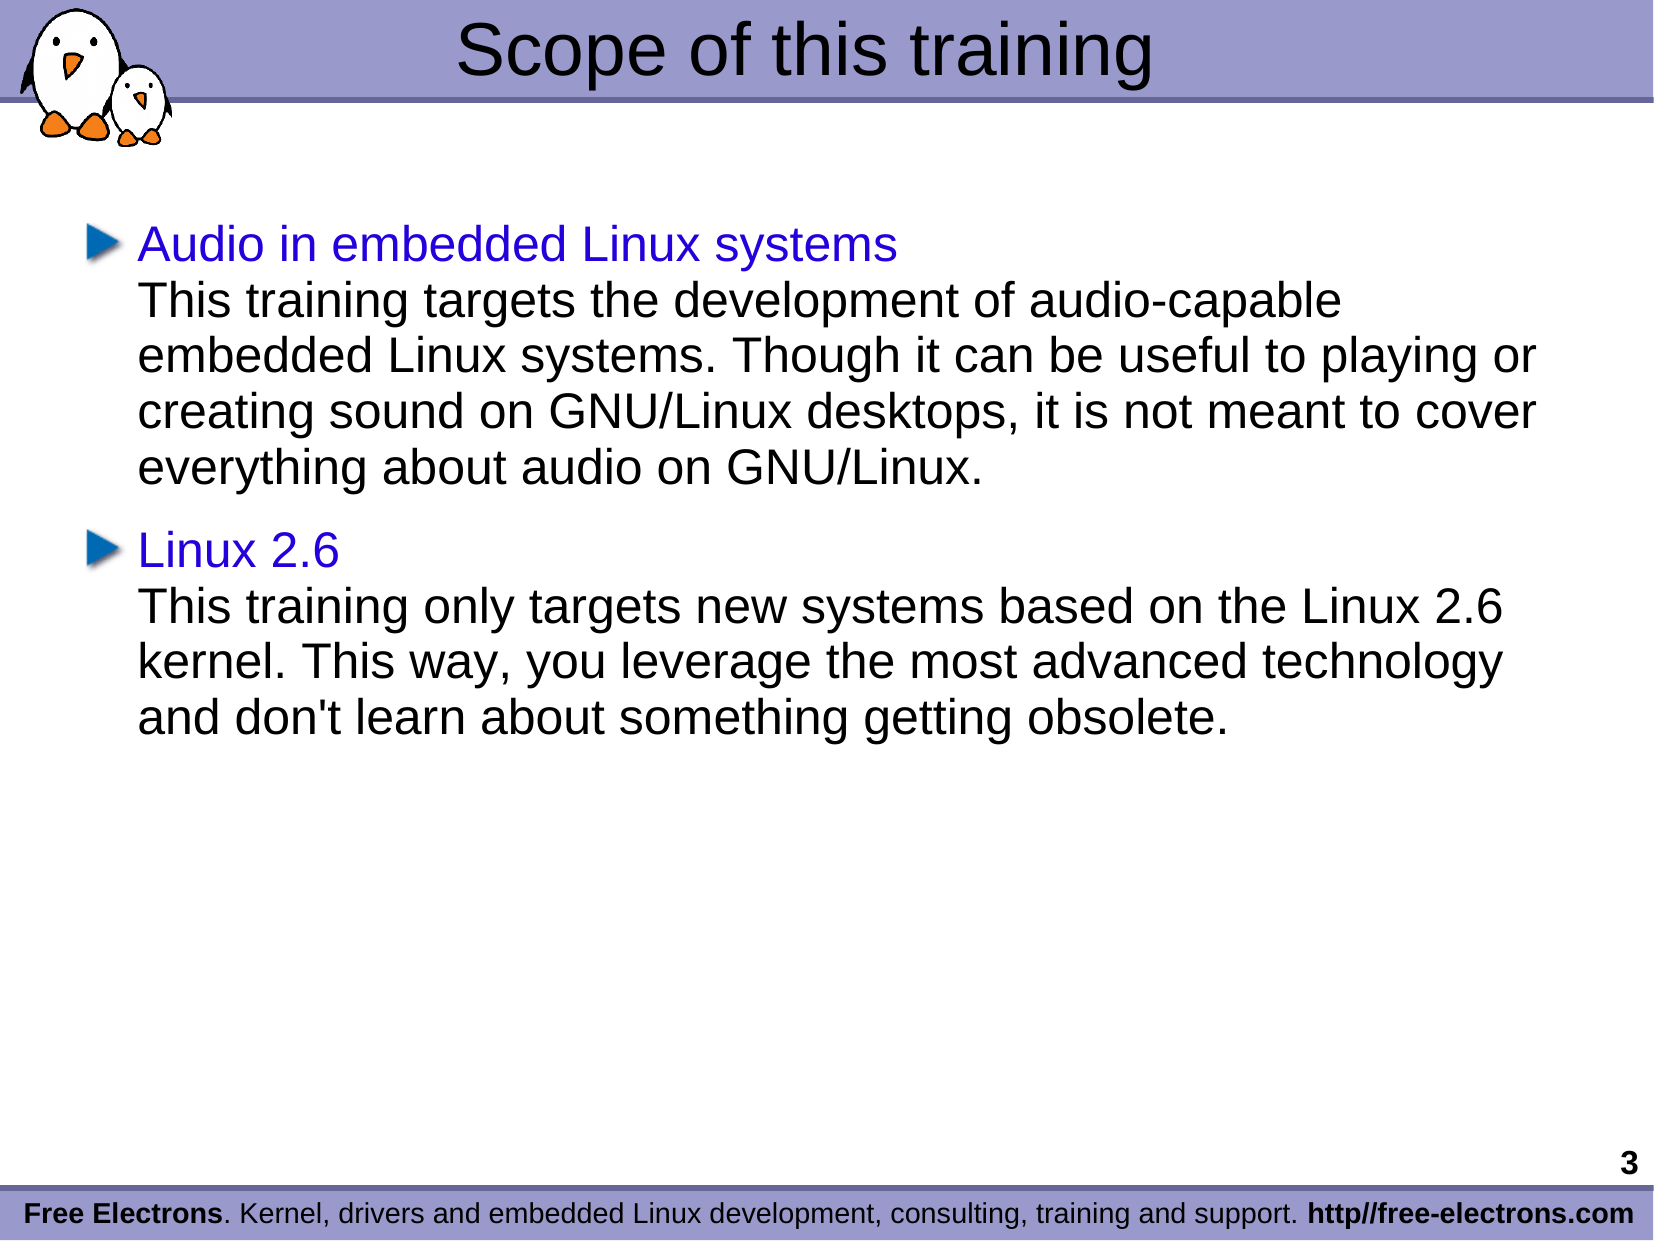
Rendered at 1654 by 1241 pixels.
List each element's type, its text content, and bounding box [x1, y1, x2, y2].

picture [20, 8, 172, 147]
list Audio in embedded Linux systems This training targets the development of audio-capable embedded Linux systems. Though it can be useful to playing or creating sound on GNU/Linux desktops, it is not meant to cover everything about audio on GNU/Linux. Linux 2.6 This training only targets new systems based on the Linux 2.6 kernel. This way, you leverage the most advanced technology and don't learn about something getting obsolete. [66, 216, 1565, 1066]
title Scope of this training [60, 0, 1551, 100]
